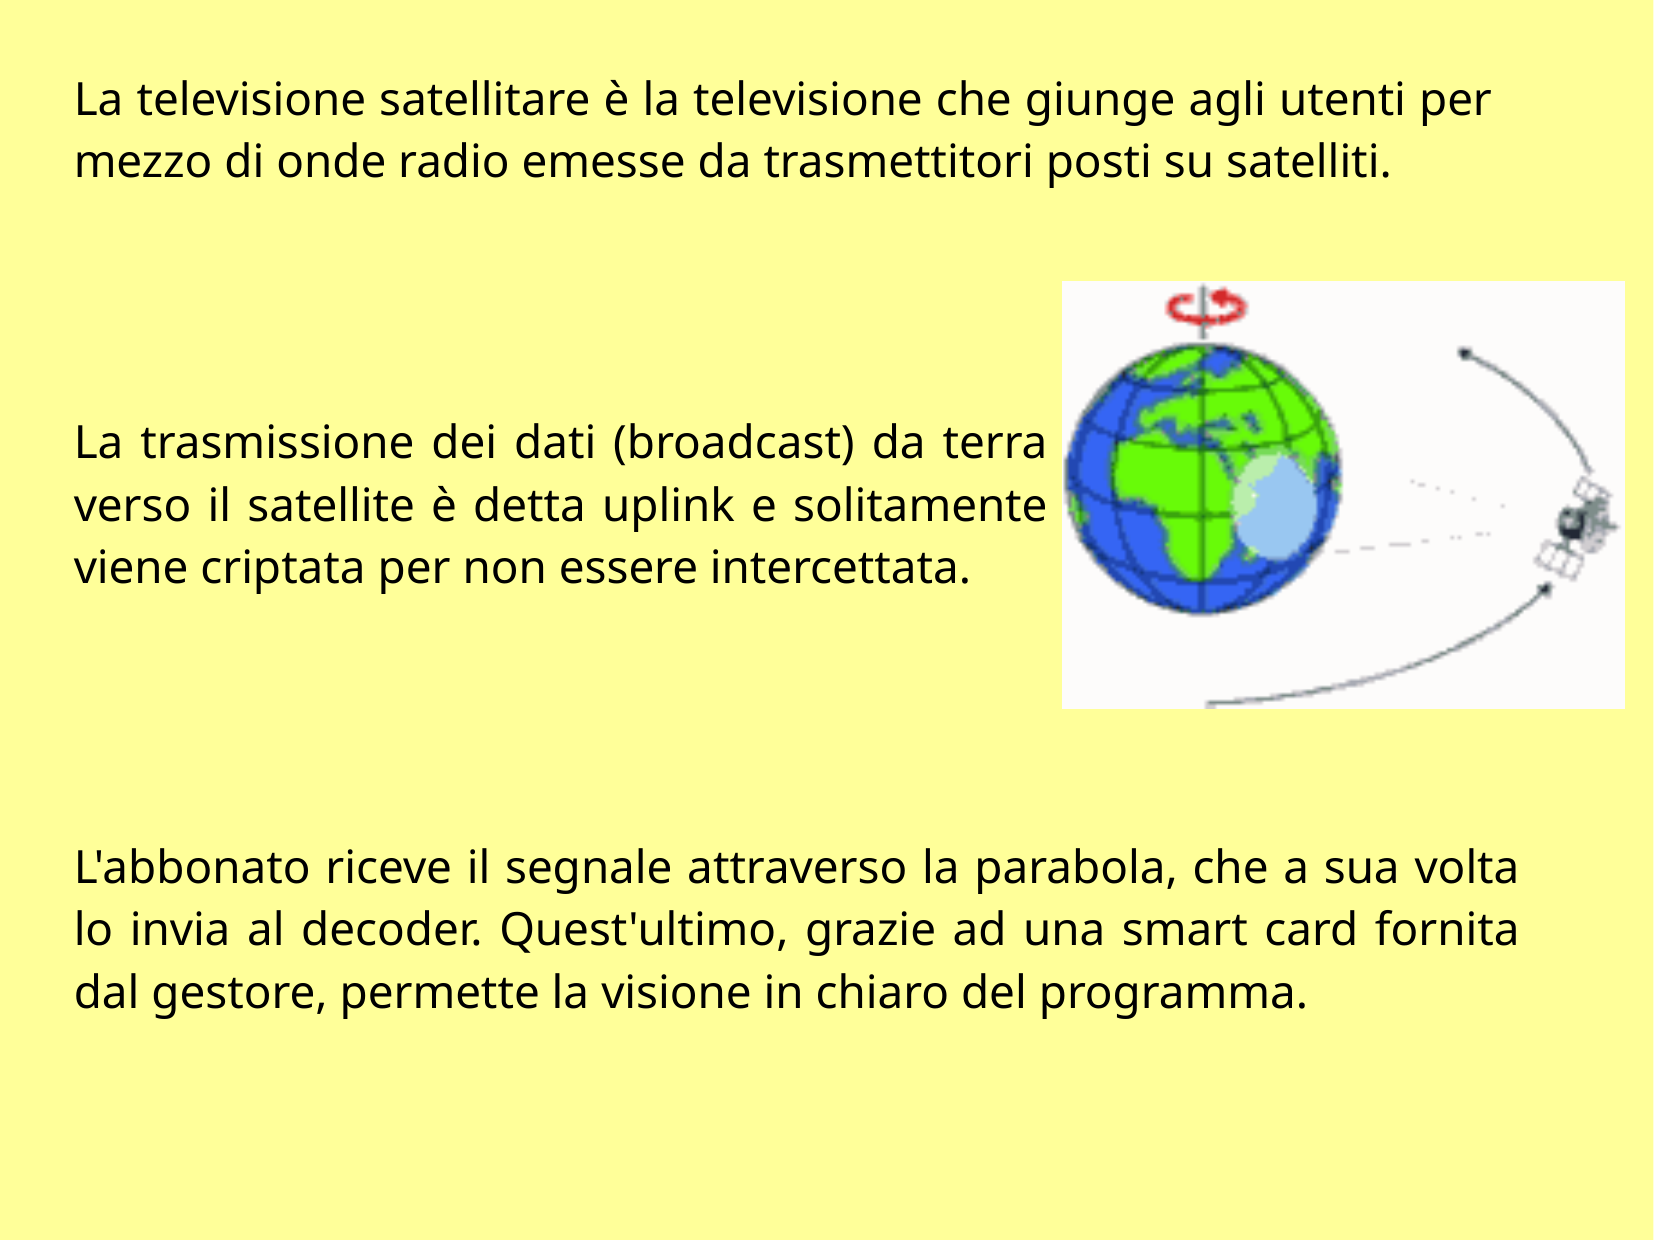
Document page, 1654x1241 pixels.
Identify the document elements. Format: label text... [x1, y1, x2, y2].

text_box La televisione satellitare è la televisione che giunge agli utenti per mezzo di onde radio emesse da trasmettitori posti su satelliti. [59, 59, 1565, 210]
picture [1062, 281, 1625, 709]
text_box La trasmissione dei dati (broadcast) da terra verso il satellite è detta uplink e solitamente viene criptata per non essere intercettata. [59, 402, 1063, 826]
text_box L'abbonato riceve il segnale attraverso la parabola, che a sua volta lo invia al decoder. Quest'ultimo, grazie ad una smart card fornita dal gestore, permette la visione in chiaro del programma. [59, 826, 1536, 1045]
